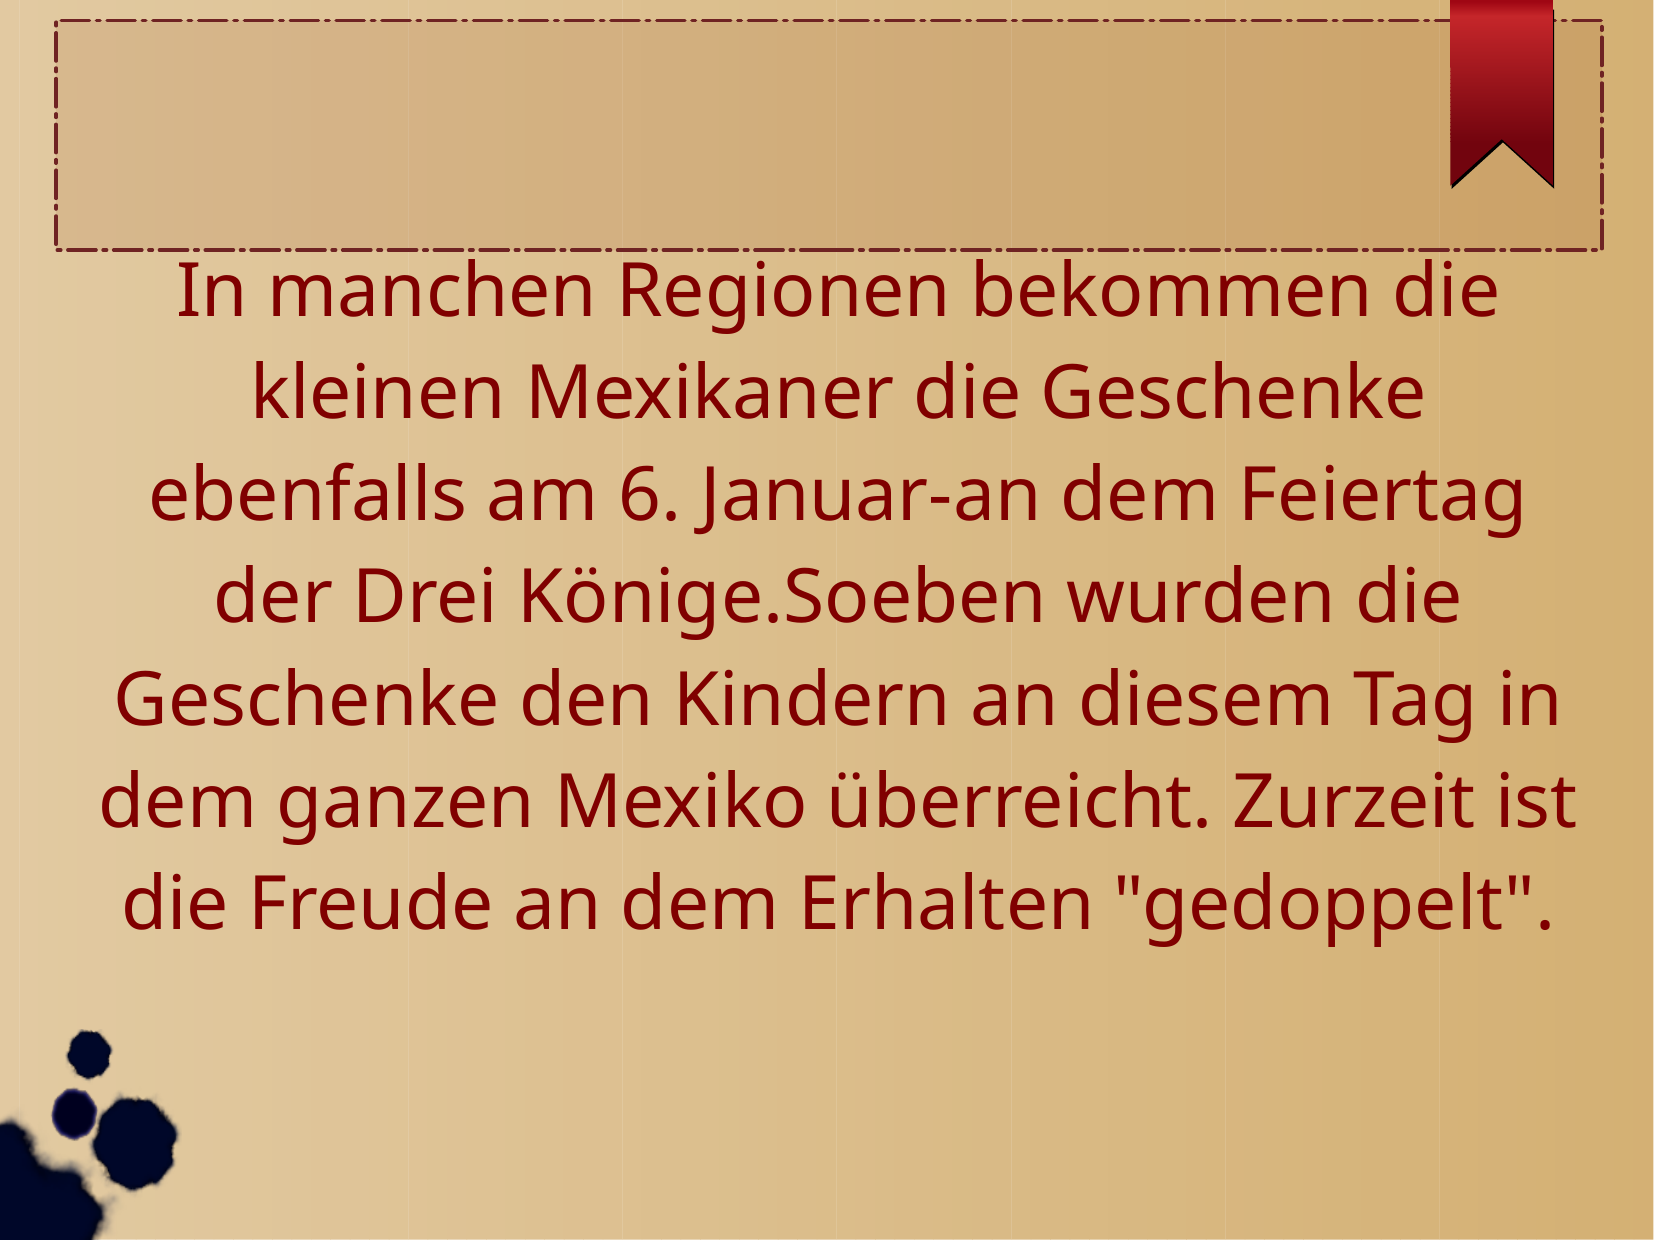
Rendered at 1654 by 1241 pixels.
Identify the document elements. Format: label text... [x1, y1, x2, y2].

title In manchen Regionen bekommen die kleinen Mexikaner die Geschenke ebenfalls am 6. Januar-an dem Feiertag der Drei Könige.Soeben wurden die Geschenke den Kindern an diesem Tag in dem ganzen Mexiko überreicht. Zurzeit ist die Freude an dem Erhalten "gedoppelt". [94, 0, 1583, 1146]
